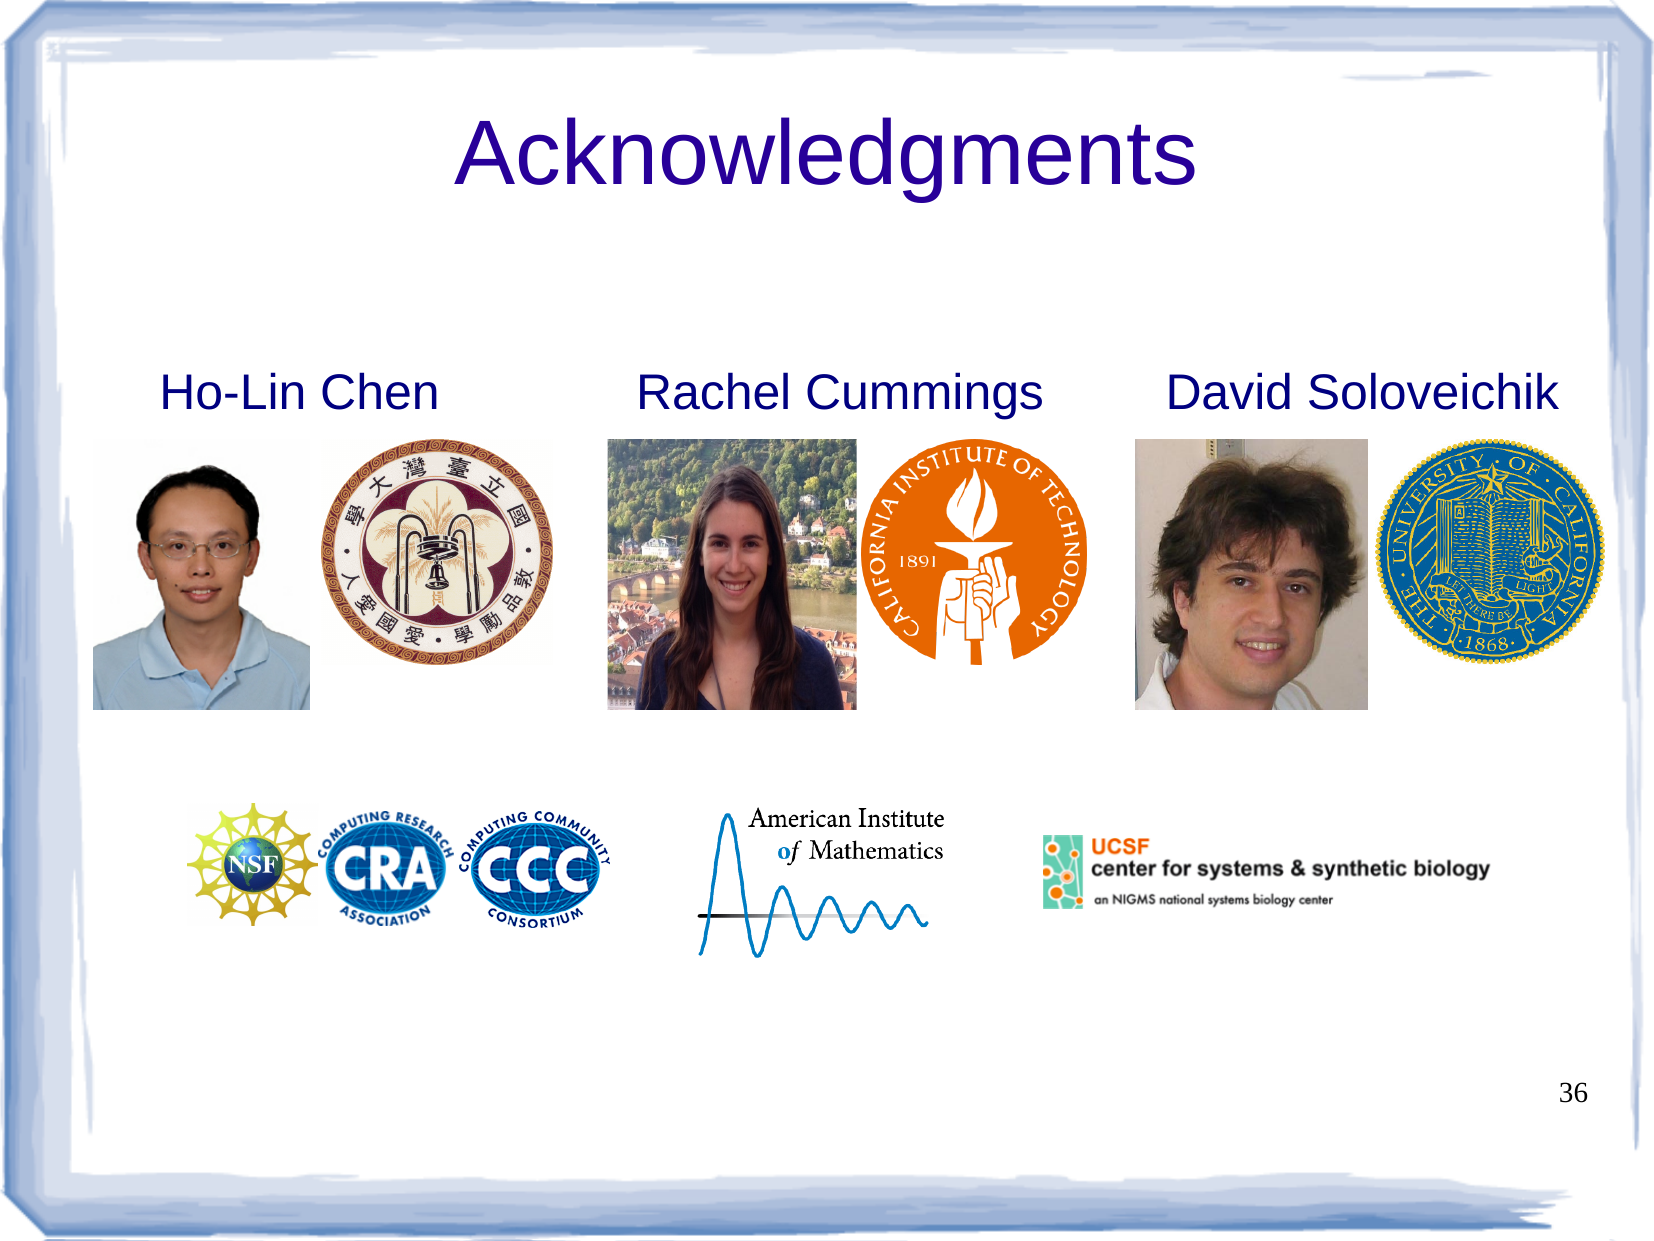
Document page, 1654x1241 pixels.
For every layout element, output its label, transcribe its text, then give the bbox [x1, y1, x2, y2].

title Acknowledgments [82, 49, 1571, 257]
text_box Rachel Cummings [609, 356, 1071, 428]
text_box Ho-Lin Chen [138, 356, 461, 428]
text_box David Soloveichik [1132, 356, 1593, 428]
picture [0, 0, 1654, 1241]
